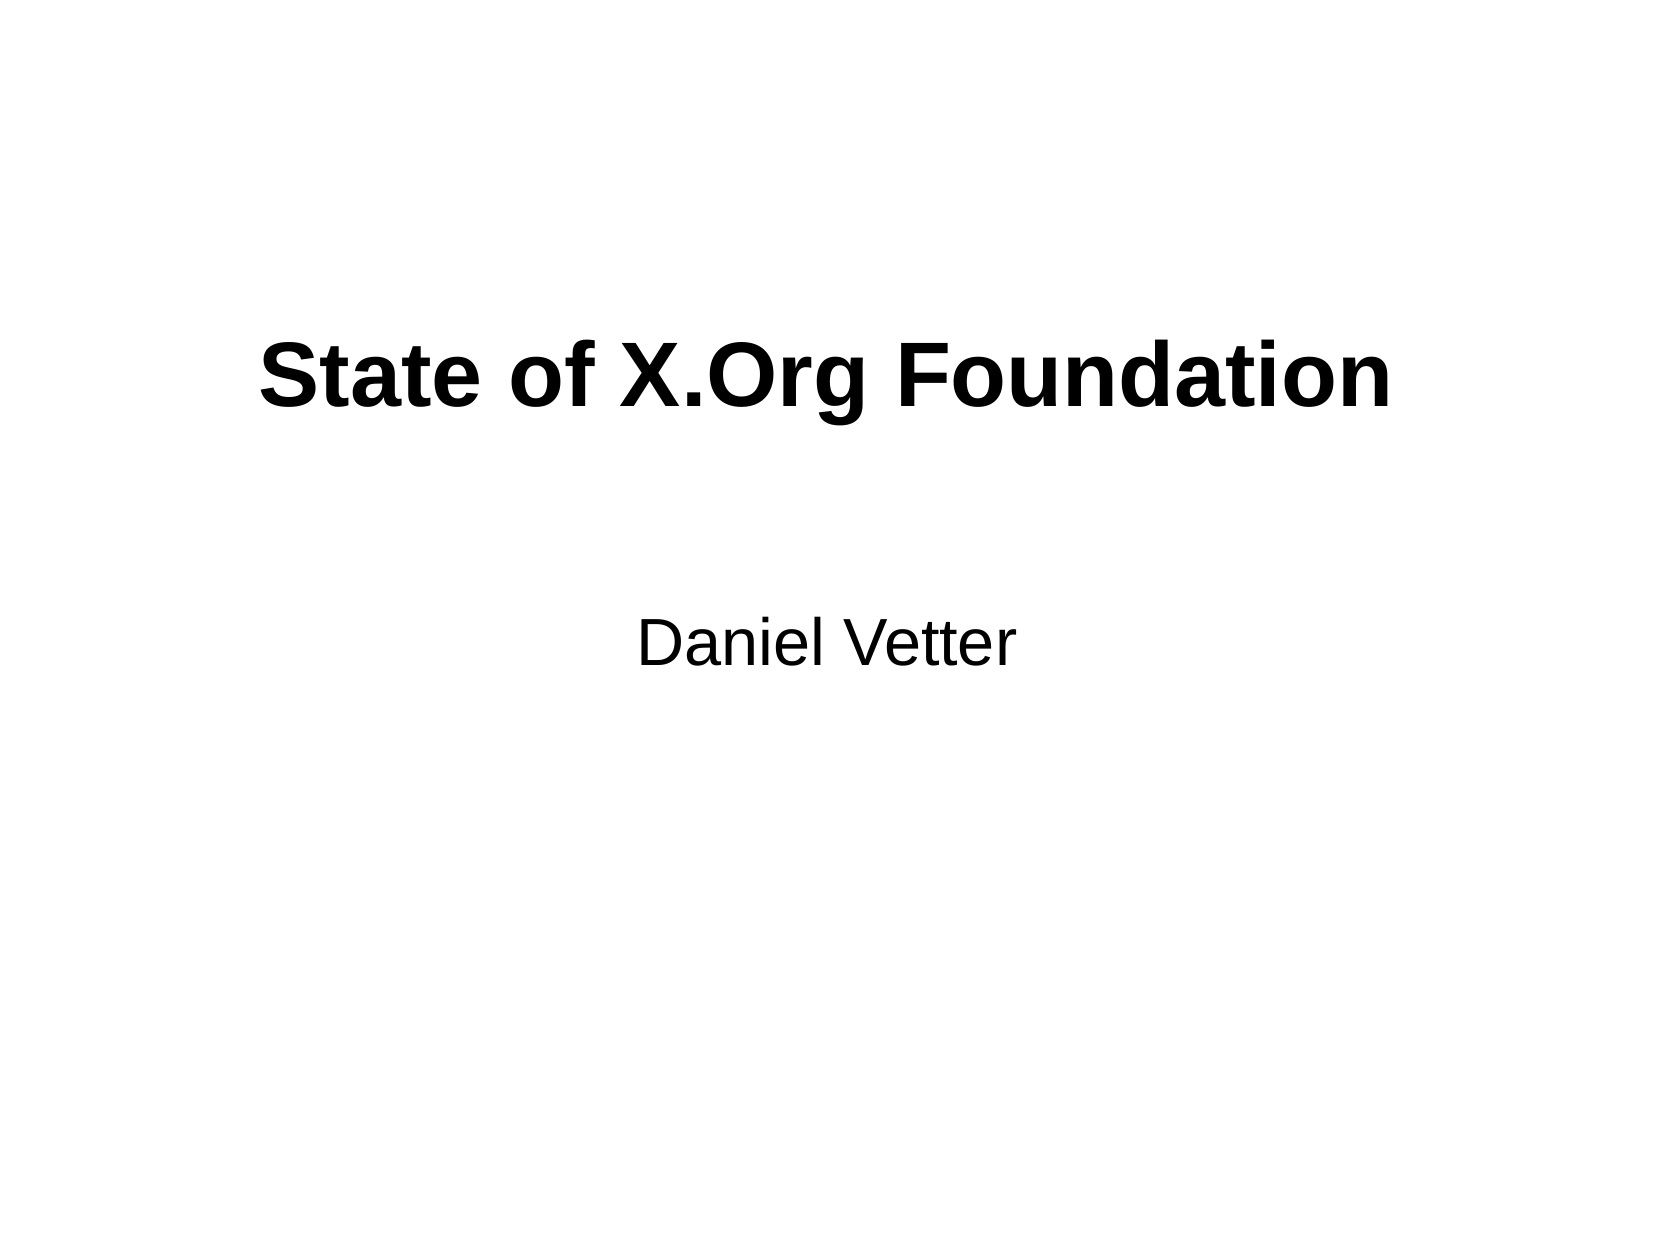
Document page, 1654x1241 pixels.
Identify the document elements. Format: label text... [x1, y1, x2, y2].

subtitle Daniel Vetter [82, 516, 1571, 768]
title State of X.Org Foundation [82, 271, 1571, 479]
